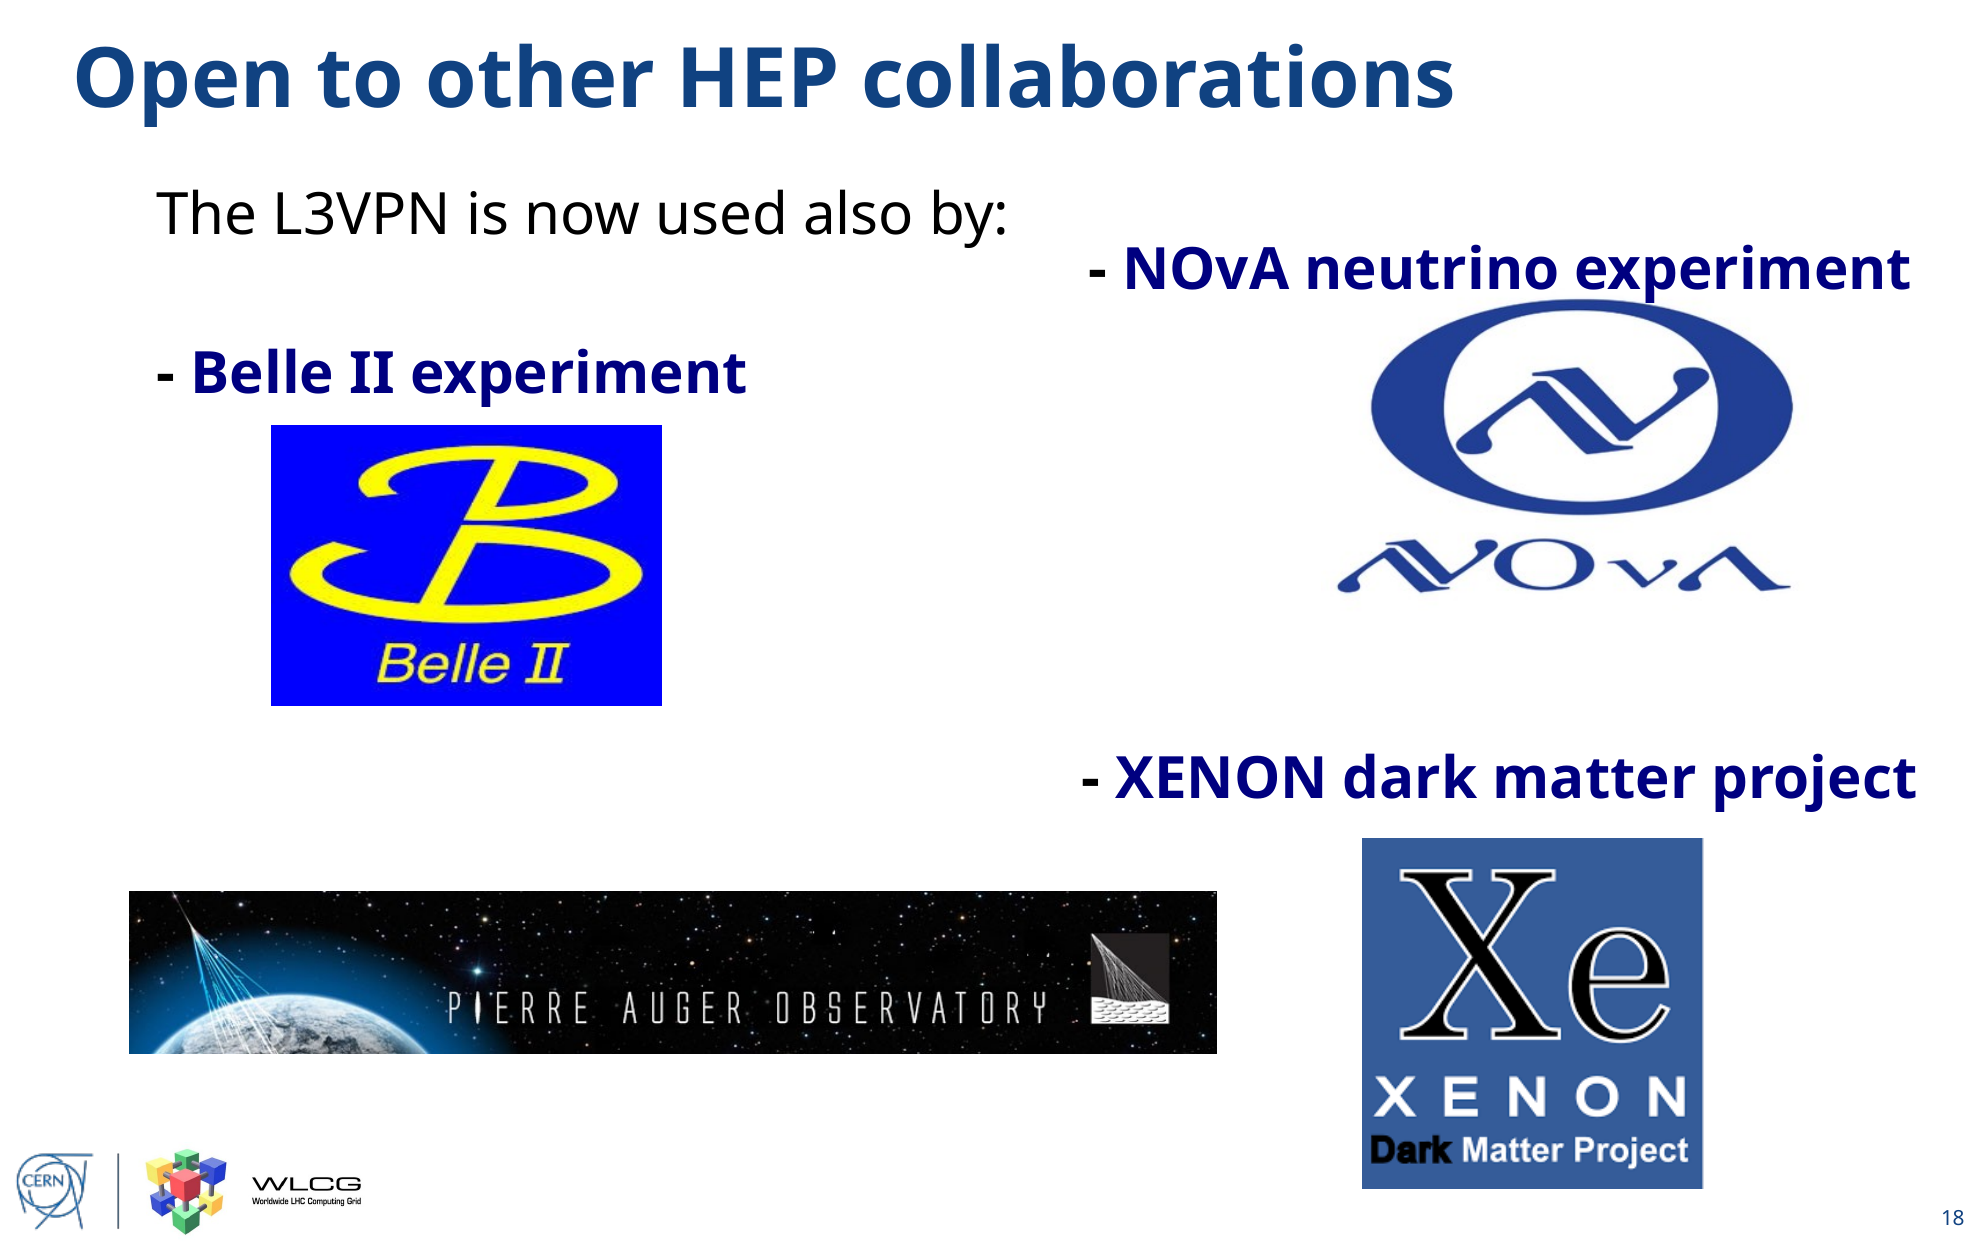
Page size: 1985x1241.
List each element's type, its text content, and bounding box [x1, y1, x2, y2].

title Open to other HEP collaborations [72, 0, 1834, 166]
picture [38, 1207, 55, 1215]
picture [129, 891, 1217, 1054]
picture [16, 1188, 64, 1236]
picture [1362, 885, 1715, 1189]
text_box - NOvA neutrino experiment [1073, 220, 1985, 376]
picture [51, 1200, 64, 1215]
picture [271, 425, 662, 706]
picture [138, 1142, 236, 1241]
picture [1321, 376, 1809, 708]
text_box - XENON dark matter project [1066, 729, 1985, 885]
text_box The L3VPN is now used also by: - Belle II experiment - Pierre Auger observatory [141, 165, 1952, 1234]
picture [19, 1188, 64, 1207]
